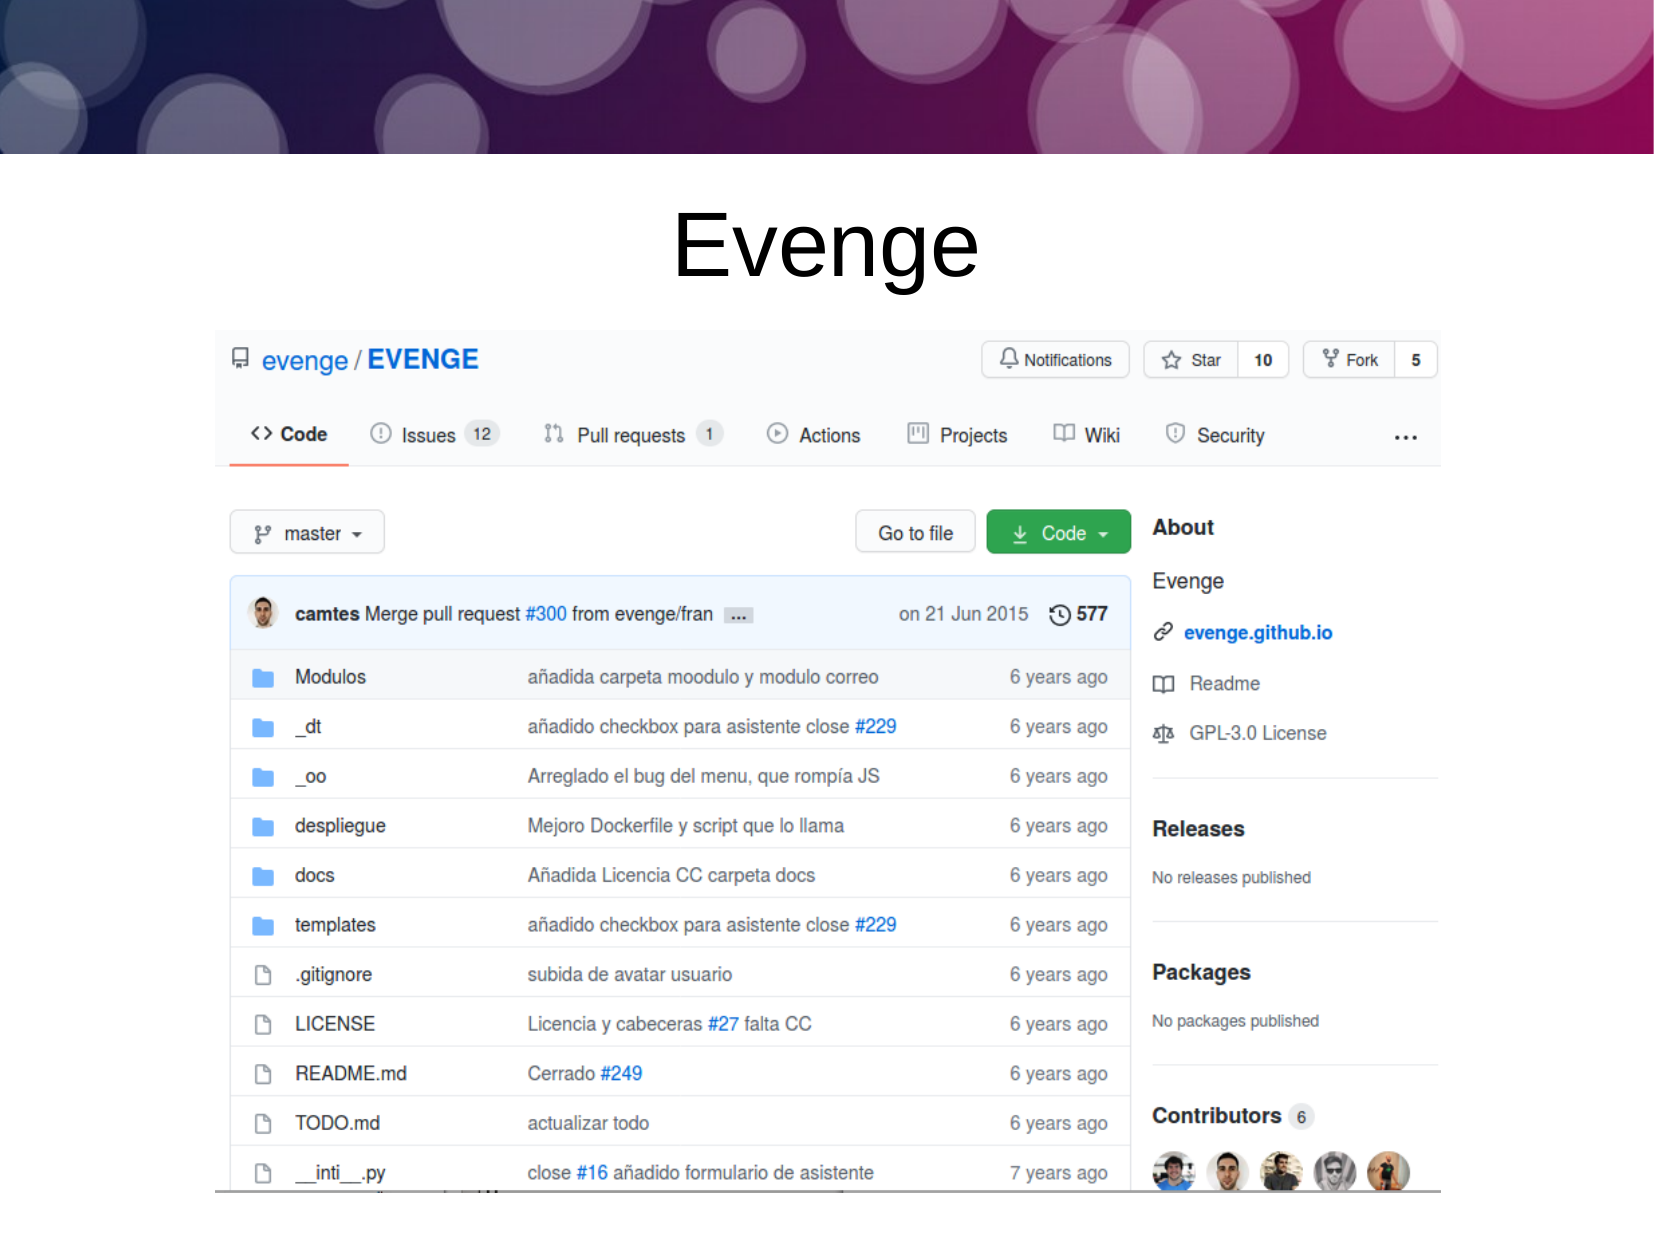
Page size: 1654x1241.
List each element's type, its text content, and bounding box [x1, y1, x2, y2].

picture [215, 330, 1441, 1193]
title Evenge [82, 159, 1571, 331]
picture [0, 0, 1654, 154]
